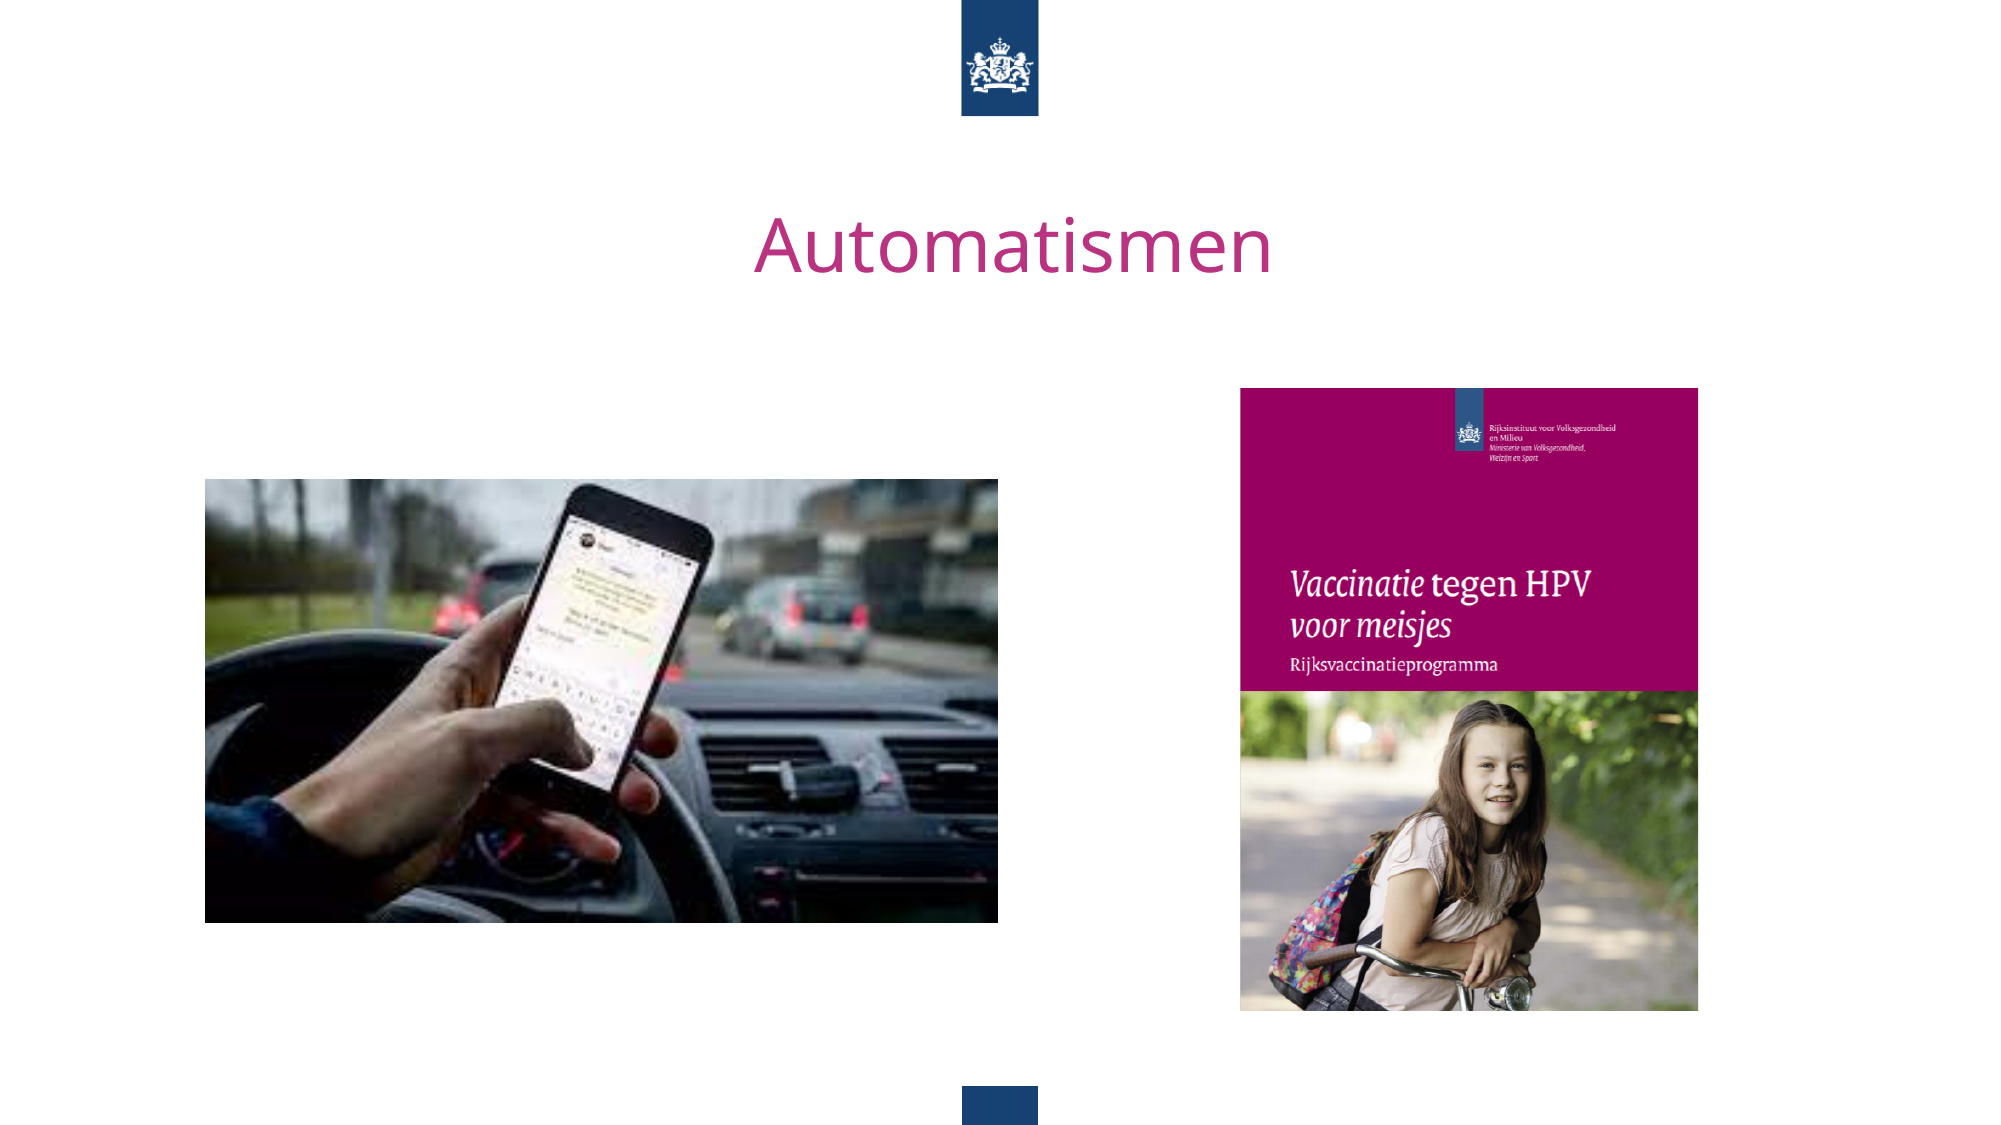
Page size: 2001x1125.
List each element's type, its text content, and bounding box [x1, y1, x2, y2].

picture [1240, 388, 1699, 1011]
title Automatismen [78, 170, 1952, 327]
picture [205, 479, 998, 923]
